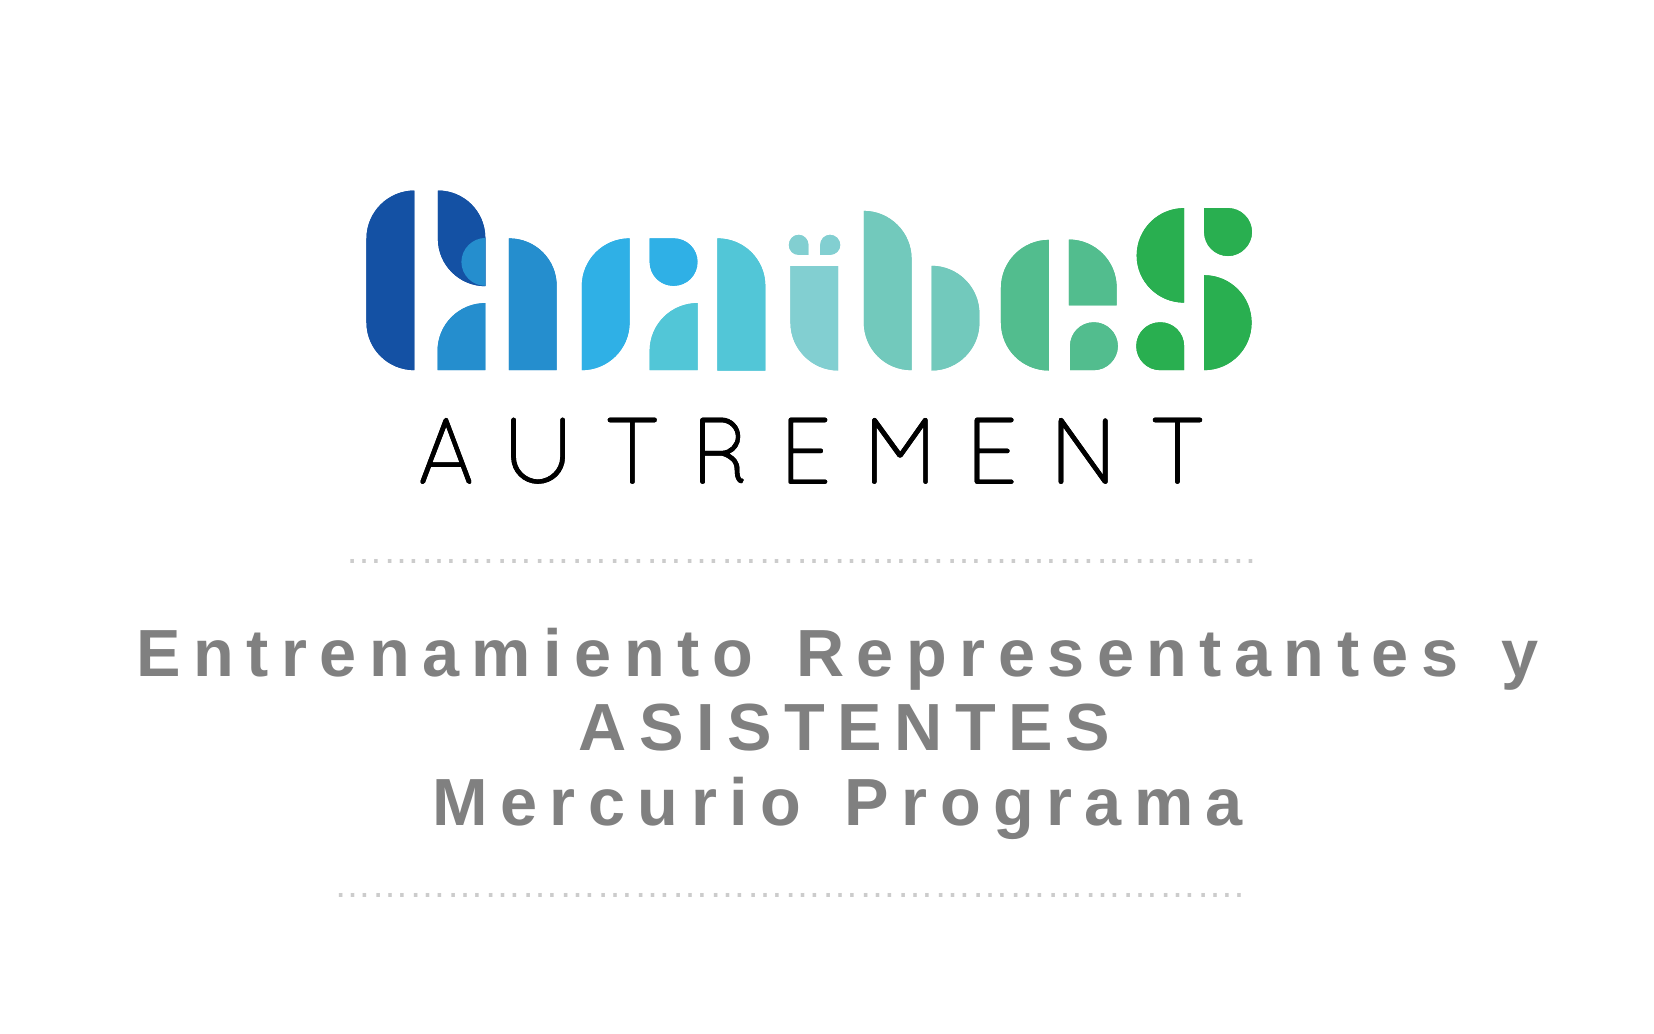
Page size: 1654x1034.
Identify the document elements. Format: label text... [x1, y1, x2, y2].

text_box ………………………………………………………………. [330, 521, 1271, 579]
text_box Entrenamiento Representantes y ASISTENTES Mercurio Programa [41, 608, 1648, 923]
picture [366, 190, 1252, 485]
text_box ………………………………………………………………. [319, 855, 1548, 913]
